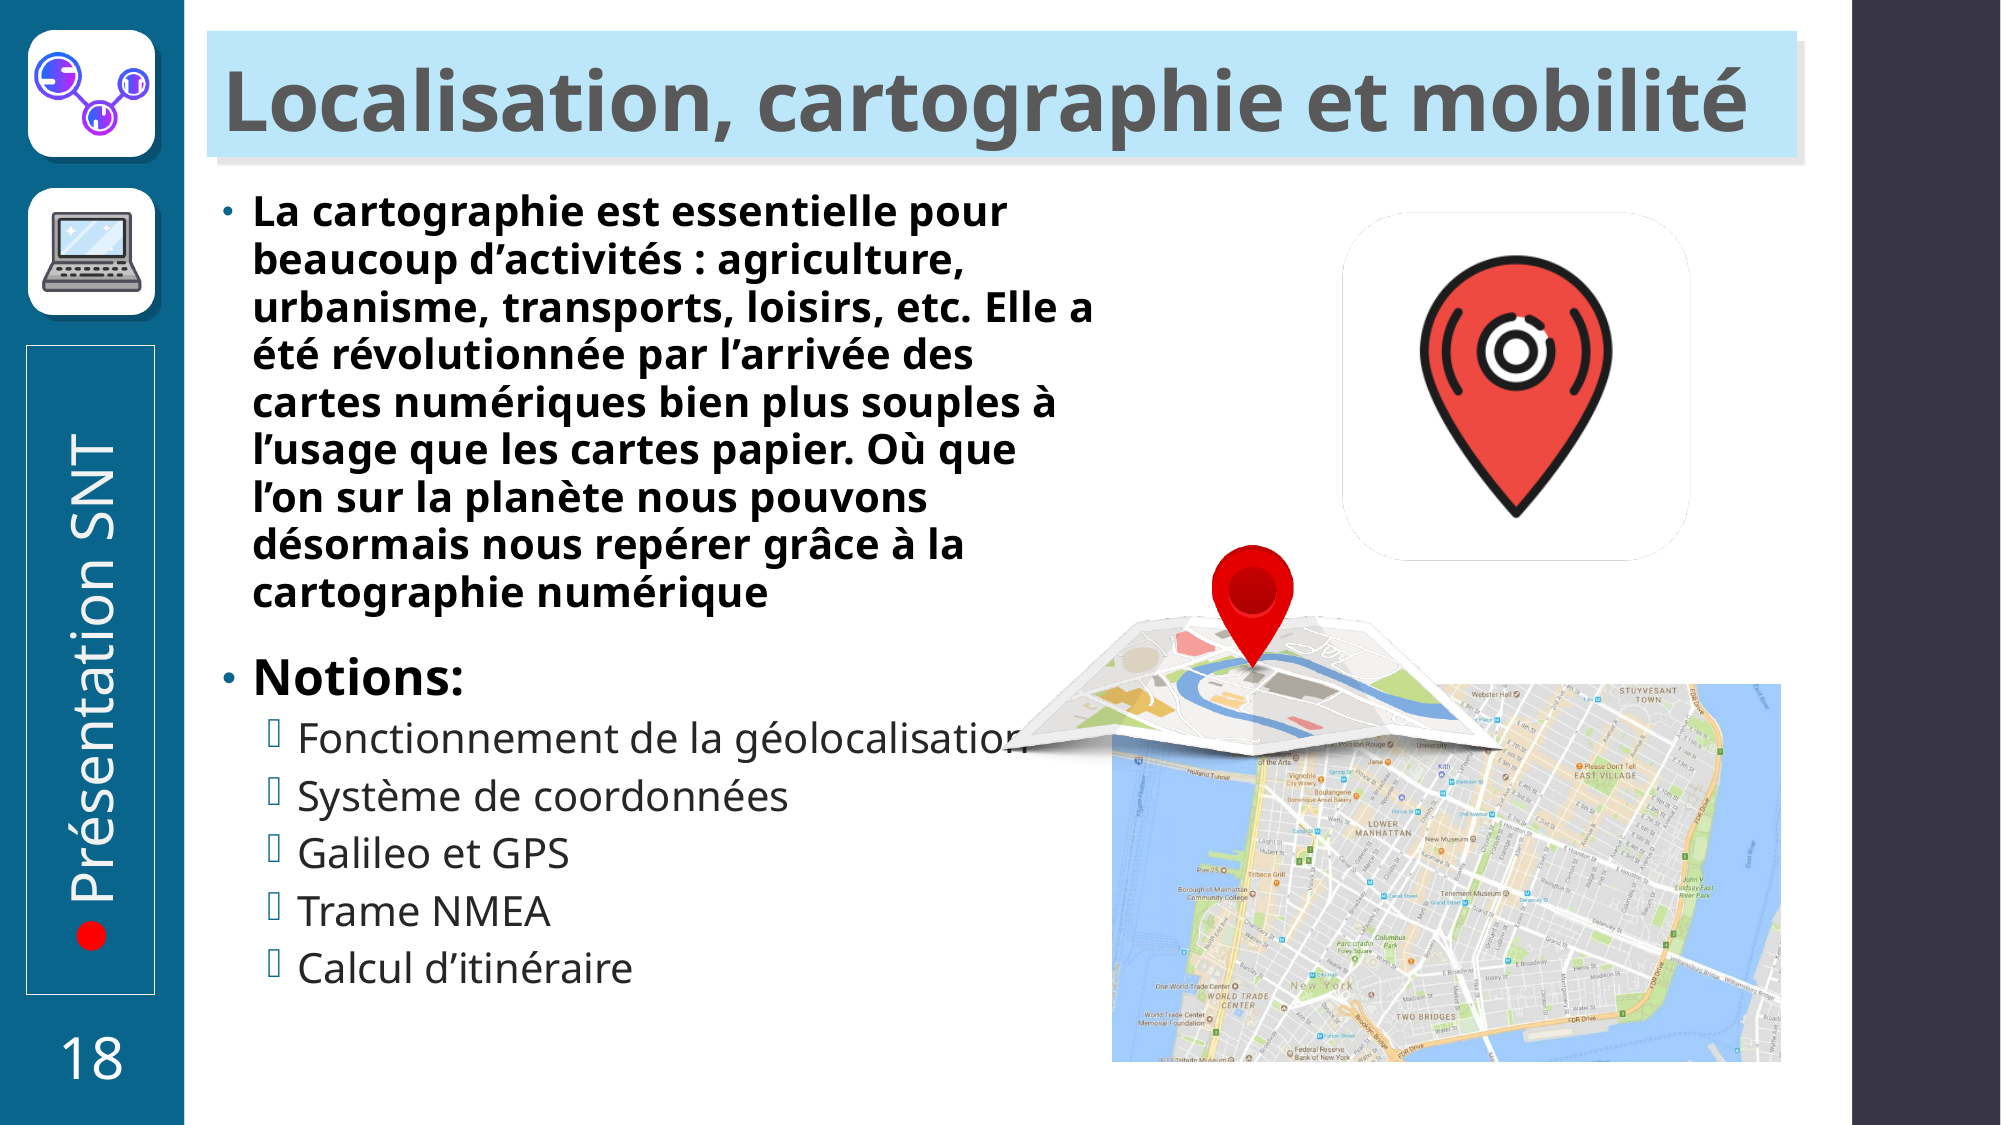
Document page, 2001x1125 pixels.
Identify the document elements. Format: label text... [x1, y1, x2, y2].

slide_number <numéro> [28, 1012, 155, 1110]
picture [29, 189, 154, 314]
picture [988, 207, 1781, 1062]
picture [29, 31, 154, 156]
footer Présentation SNT [26, 345, 155, 995]
list La cartographie est essentielle pour beaucoup d’activités : agriculture, urbanisme, transports, loisirs, etc. Elle a été révolutionnée par l’arrivée des cartes numériques bien plus souples à l’usage que les cartes papier. Où que l’on sur la planète nous pouvons désormais nous repérer grâce à la cartographie numérique Notions: Fonctionnement de la géolocalisation Système de coordonnées Galileo et GPS Trame NMEA Calcul d’itinéraire [206, 181, 1113, 1110]
title Localisation, cartographie et mobilité [206, 30, 1797, 157]
